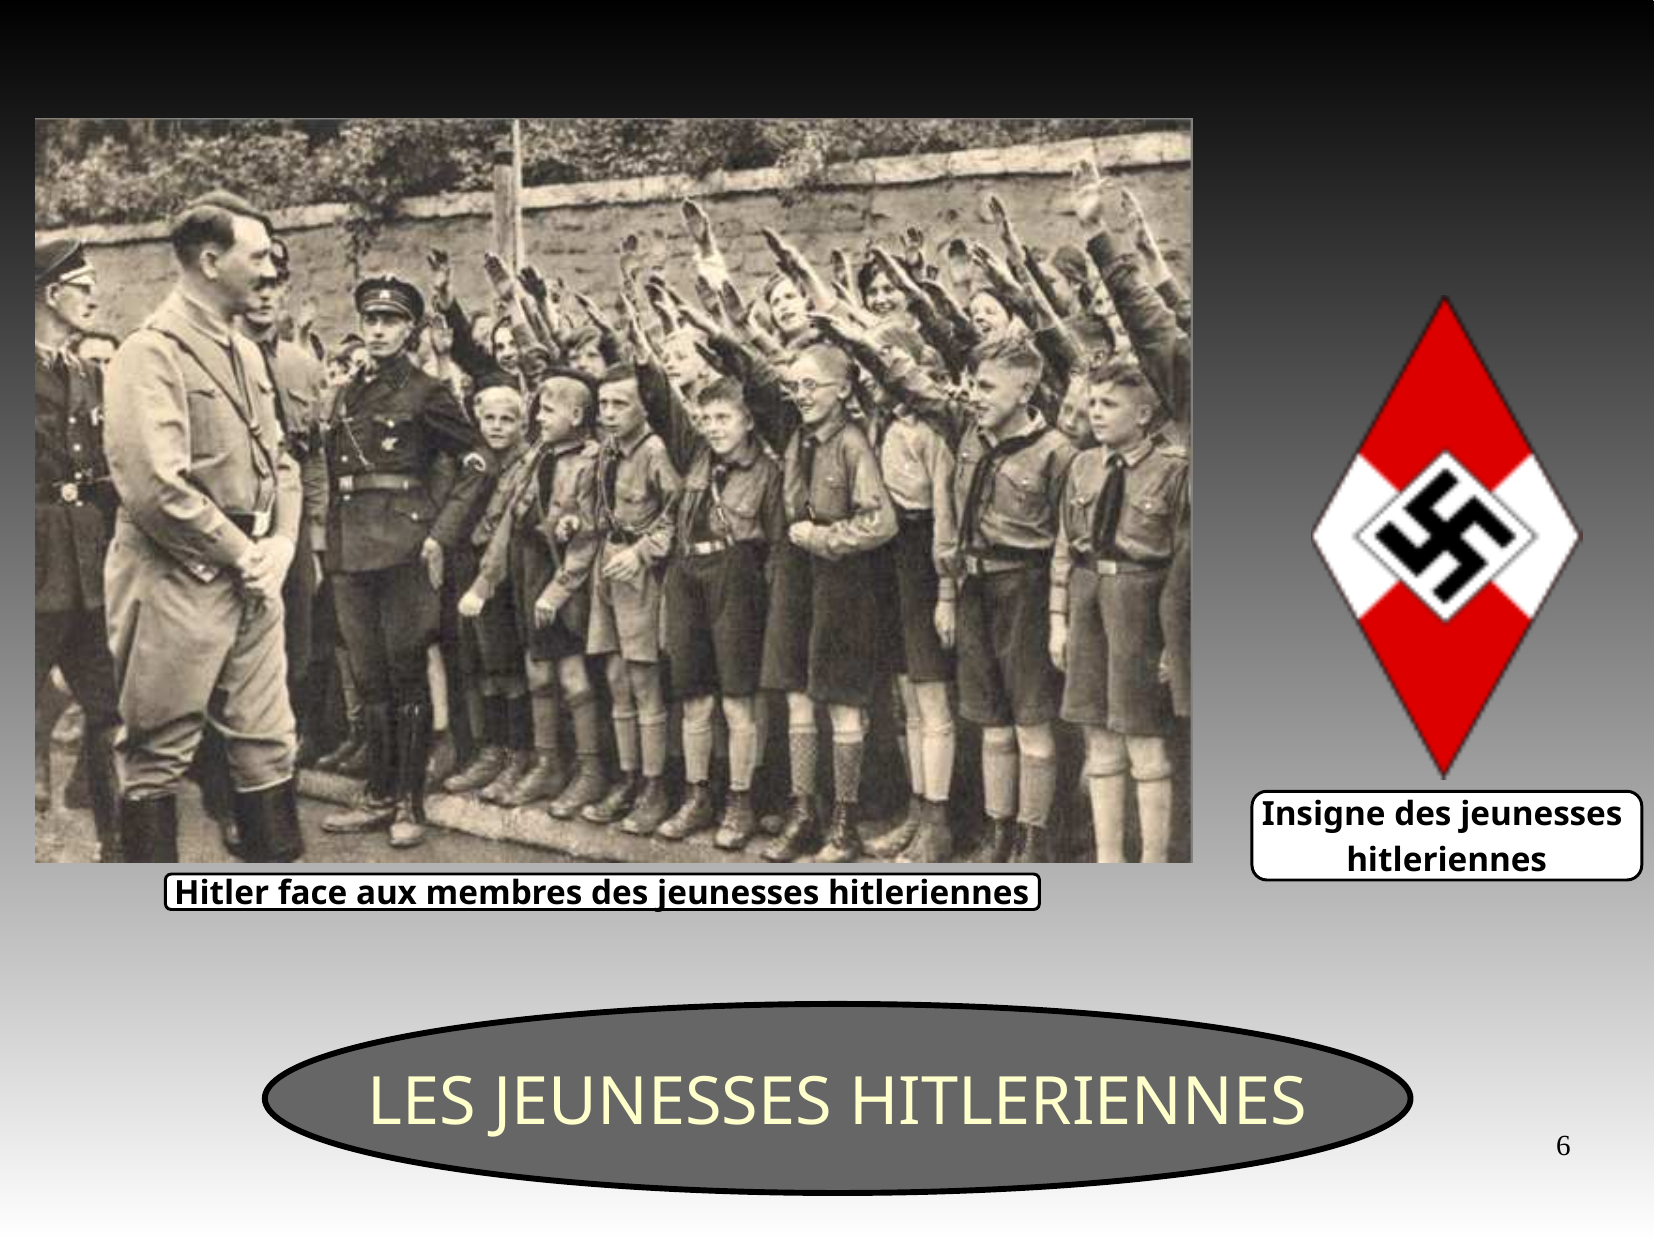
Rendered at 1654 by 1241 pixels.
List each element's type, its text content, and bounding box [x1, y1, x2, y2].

picture [35, 118, 1193, 863]
text_box Hitler face aux membres des jeunesses hitleriennes [165, 874, 1040, 910]
text_box LES JEUNESSES HITLERIENNES [264, 1003, 1411, 1193]
picture [1311, 295, 1583, 780]
text_box Insigne des jeunesses hitleriennes [1251, 791, 1642, 880]
